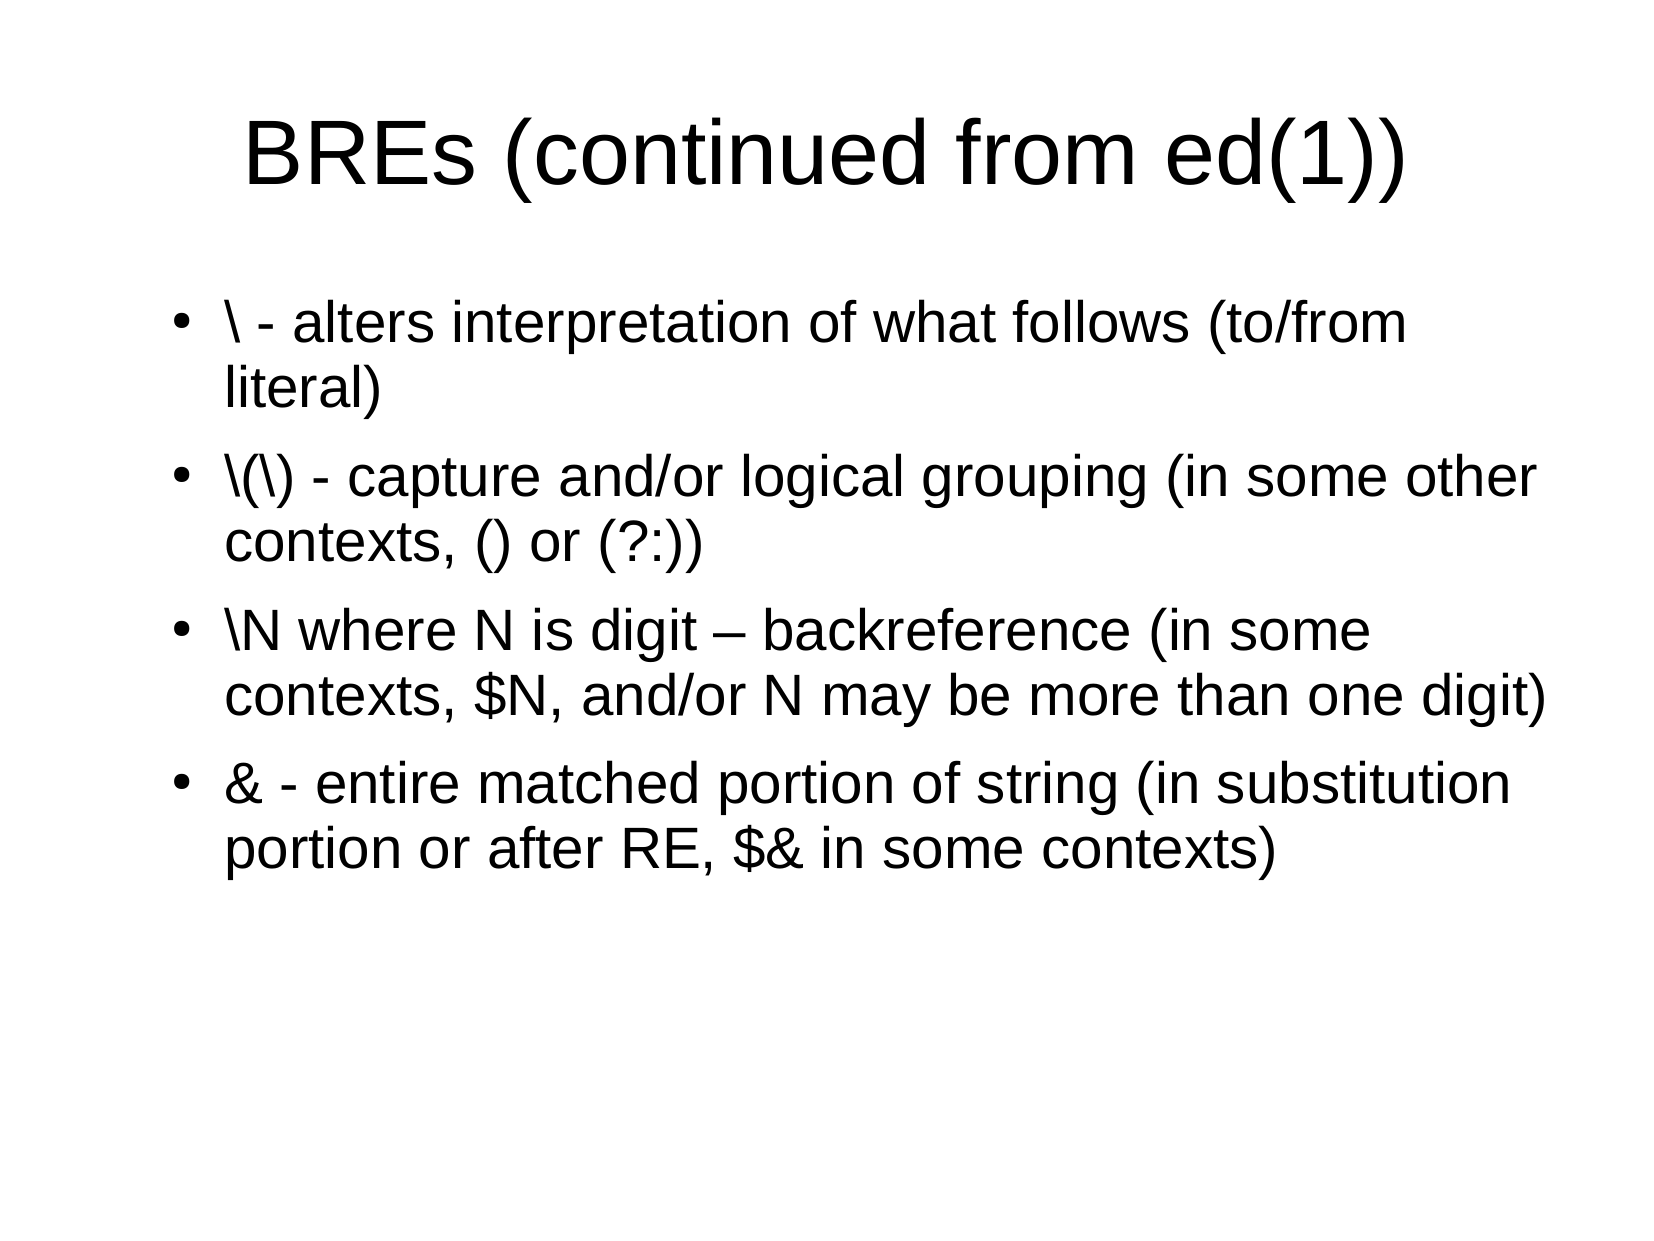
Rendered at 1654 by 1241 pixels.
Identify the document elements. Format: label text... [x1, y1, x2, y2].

title BREs (continued from ed(1)) [82, 49, 1571, 257]
list \ - alters interpretation of what follows (to/from literal) \(\) - capture and/or logical grouping (in some other contexts, () or (?:)) \N where N is digit – backreference (in some contexts, $N, and/or N may be more than one digit) & - entire matched portion of string (in substitution portion or after RE, $& in some contexts) [82, 290, 1571, 1109]
